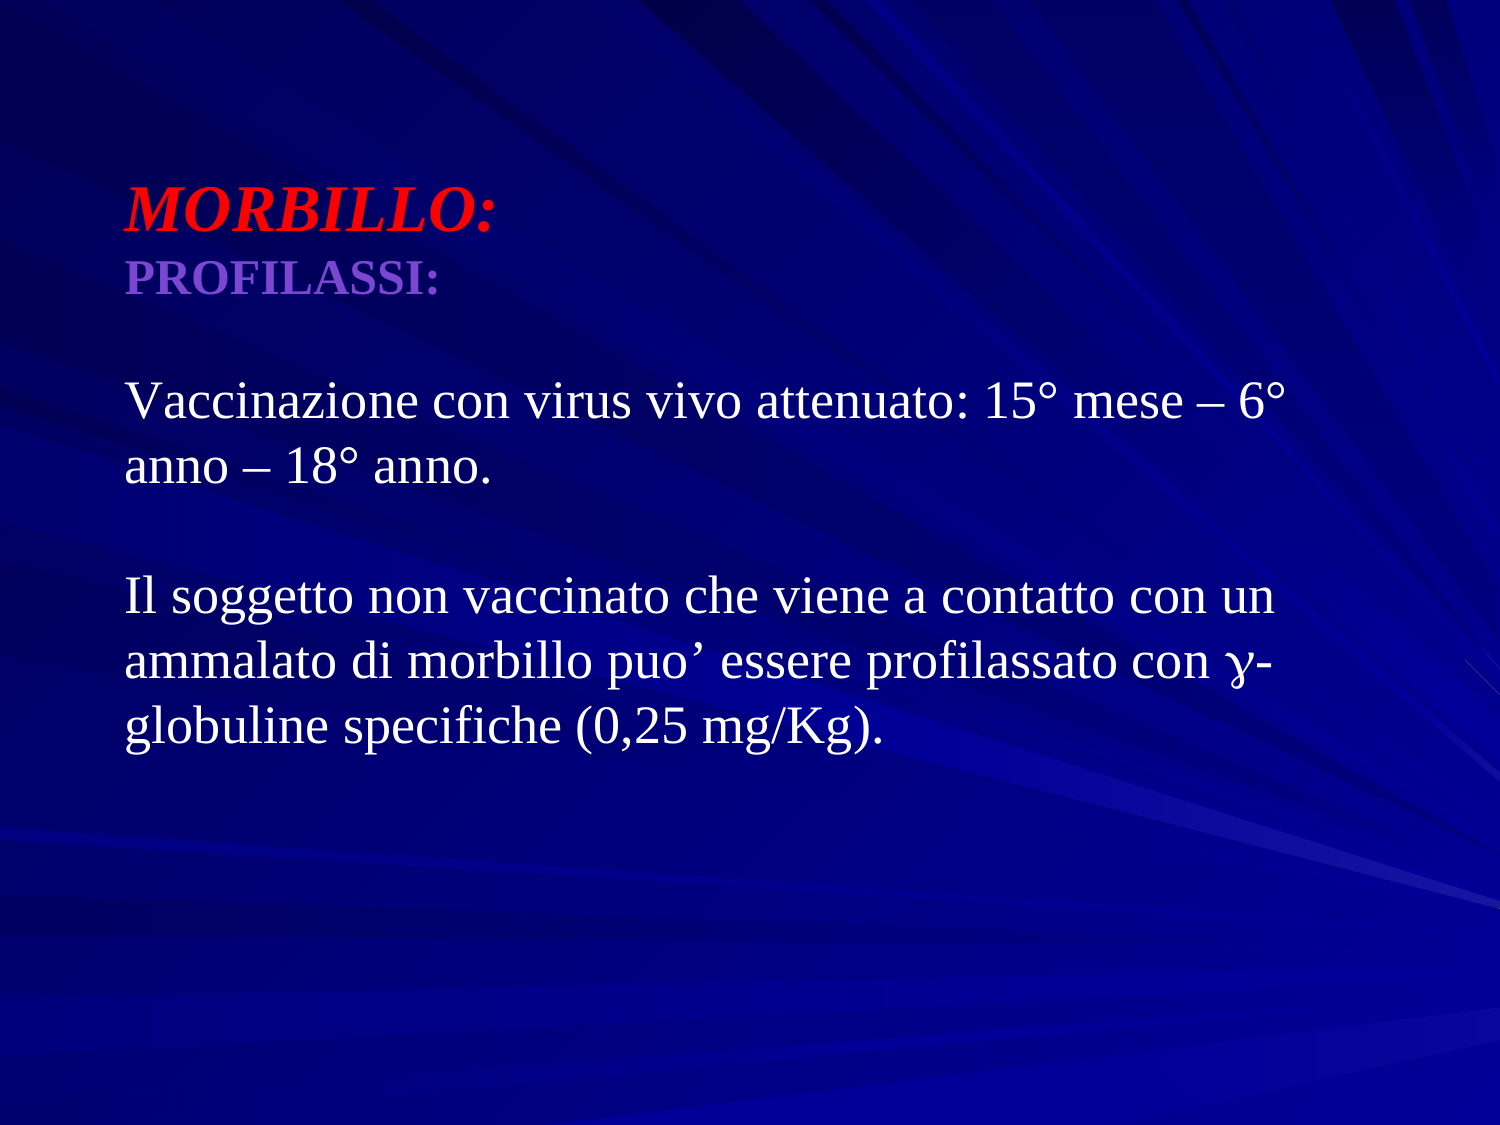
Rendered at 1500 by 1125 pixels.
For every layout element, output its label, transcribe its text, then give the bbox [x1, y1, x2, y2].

text_box MORBILLO: PROFILASSI: Vaccinazione con virus vivo attenuato: 15° mese – 6° anno – 18° anno. Il soggetto non vaccinato che viene a contatto con un ammalato di morbillo puo’ essere profilassato con -globuline specifiche (0,25 mg/Kg). [109, 156, 1376, 827]
